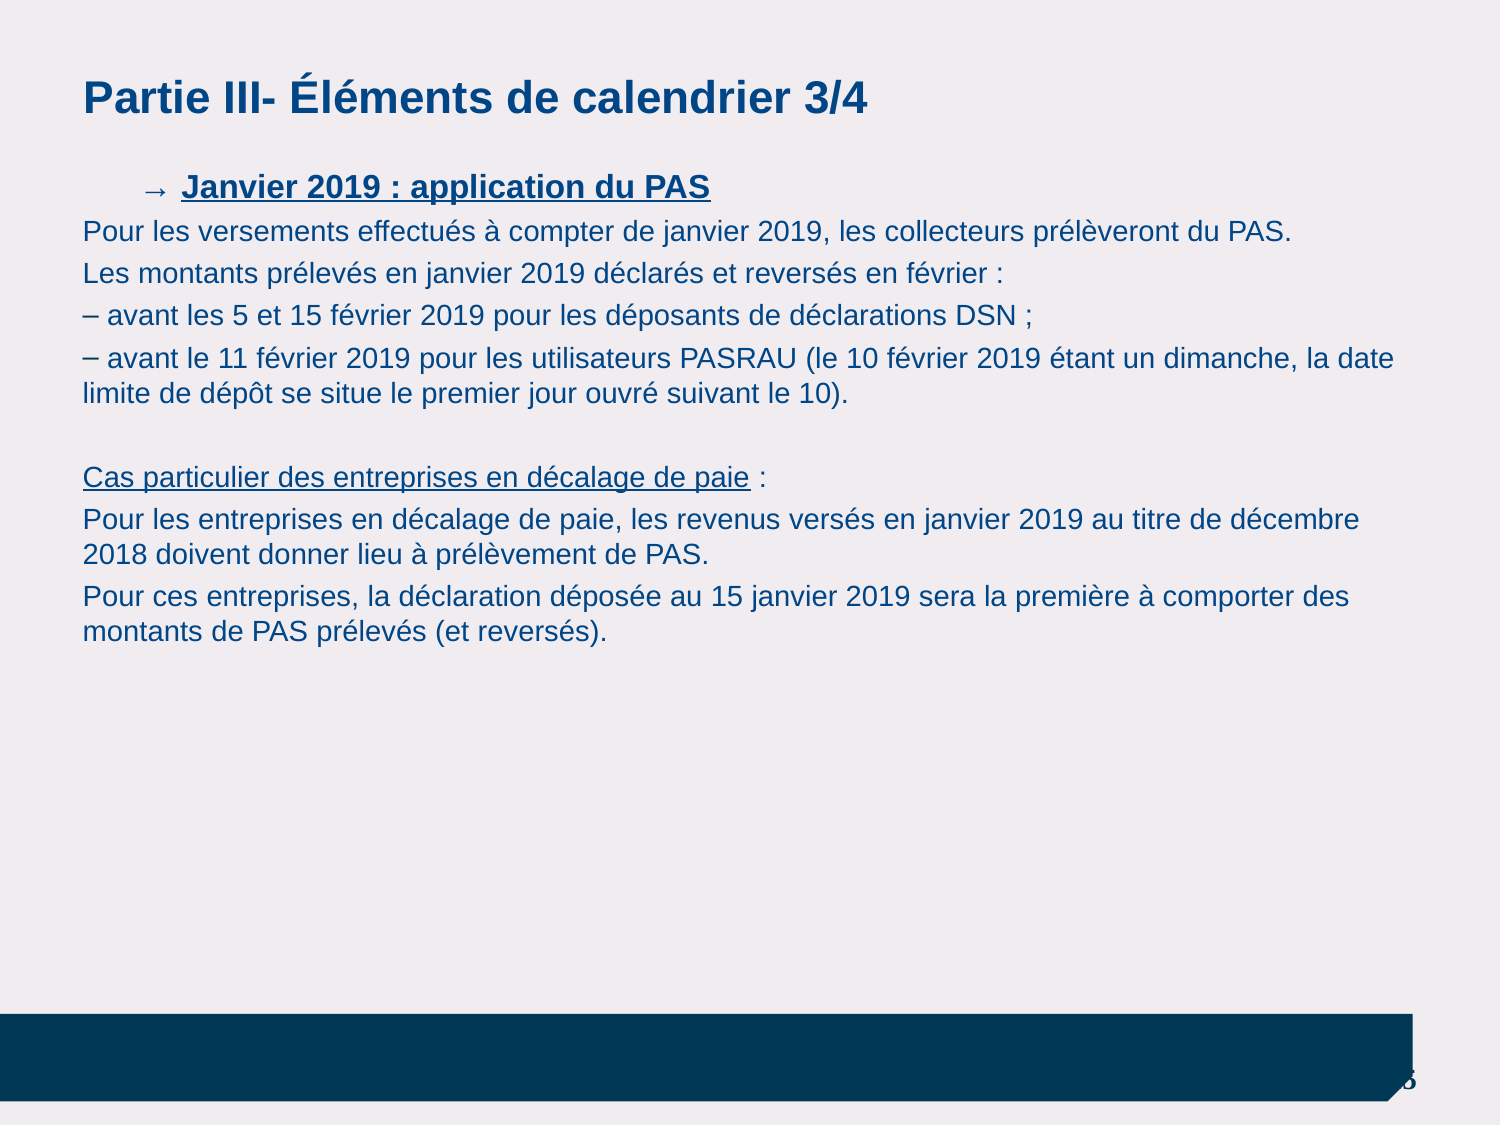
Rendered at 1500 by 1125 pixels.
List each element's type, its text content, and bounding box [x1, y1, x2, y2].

text_box [0, 1013, 1413, 1102]
title Partie III- Éléments de calendrier 3/4 [83, 42, 1400, 154]
list → Janvier 2019 : application du PAS Pour les versements effectués à compter de janvier 2019, les collecteurs prélèveront du PAS. Les montants prélevés en janvier 2019 déclarés et reversés en février : avant les 5 et 15 février 2019 pour les déposants de déclarations DSN ; avant le 11 février 2019 pour les utilisateurs PASRAU (le 10 février 2019 étant un dimanche, la date limite de dépôt se situe le premier jour ouvré suivant le 10). Cas particulier des entreprises en décalage de paie : Pour les entreprises en décalage de paie, les revenus versés en janvier 2019 au titre de décembre 2018 doivent donner lieu à prélèvement de PAS. Pour ces entreprises, la déclaration déposée au 15 janvier 2019 sera la première à comporter des montants de PAS prélevés (et reversés). [82, 165, 1418, 1016]
